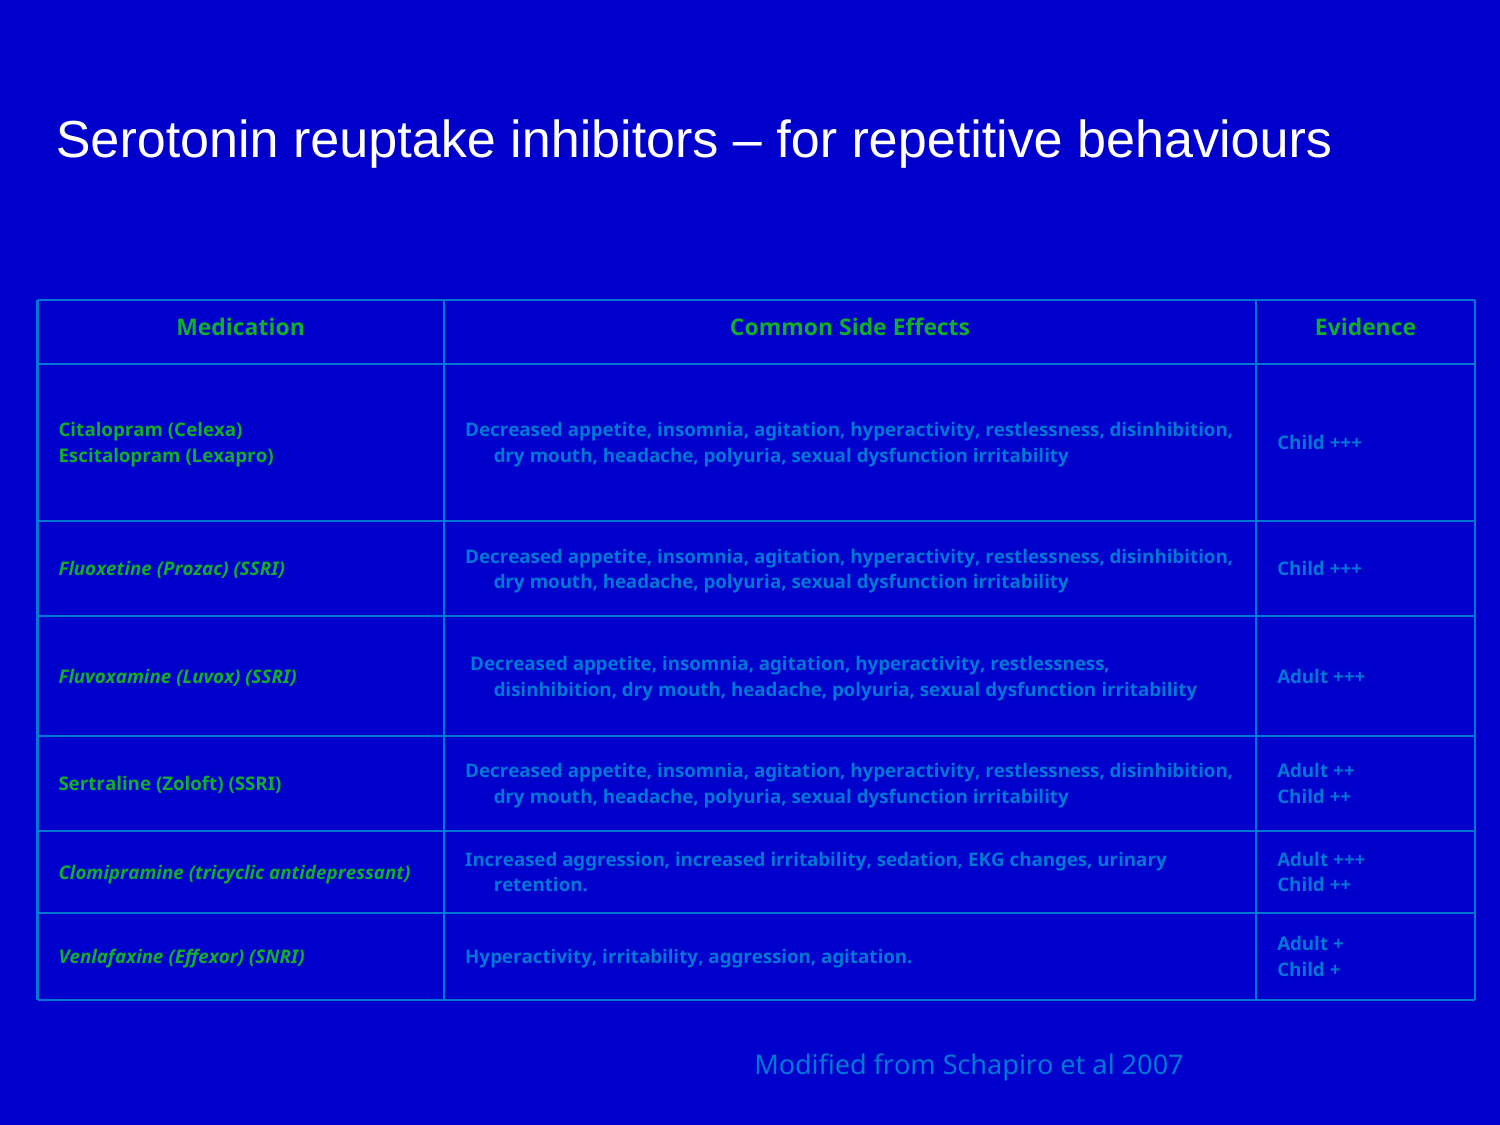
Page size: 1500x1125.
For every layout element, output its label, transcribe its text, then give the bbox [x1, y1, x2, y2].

text_box Hyperactivity, irritability, aggression, agitation. [445, 914, 1255, 999]
text_box Adult +++ [1257, 617, 1474, 735]
text_box Medication [39, 301, 443, 363]
text_box Evidence [1257, 301, 1474, 363]
text_box Adult +++ Child ++ [1257, 832, 1474, 912]
text_box Adult ++ Child ++ [1257, 737, 1474, 830]
text_box Sertraline (Zoloft) (SSRI) [39, 737, 443, 830]
text_box Child +++ [1257, 522, 1474, 615]
text_box Fluvoxamine (Luvox) (SSRI) [39, 617, 443, 735]
text_box Venlafaxine (Effexor) (SNRI) [39, 914, 443, 999]
text_box Clomipramine (tricyclic antidepressant) [39, 832, 443, 912]
text_box Decreased appetite, insomnia, agitation, hyperactivity, restlessness, disinhibition, dry mouth, headache, polyuria, sexual dysfunction irritability [445, 365, 1255, 520]
text_box Fluoxetine (Prozac) (SSRI) [39, 522, 443, 615]
text_box Modified from Schapiro et al 2007 [733, 1034, 1450, 1093]
text_box Decreased appetite, insomnia, agitation, hyperactivity, restlessness, disinhibition, dry mouth, headache, polyuria, sexual dysfunction irritability [445, 522, 1255, 615]
text_box Common Side Effects [445, 301, 1255, 363]
text_box Adult + Child + [1257, 914, 1474, 999]
text_box Citalopram (Celexa) Escitalopram (Lexapro) [39, 365, 443, 520]
text_box Increased aggression, increased irritability, sedation, EKG changes, urinary retention. [445, 832, 1255, 912]
text_box Decreased appetite, insomnia, agitation, hyperactivity, restlessness, disinhibition, dry mouth, headache, polyuria, sexual dysfunction irritability [445, 737, 1255, 830]
text_box Serotonin reuptake inhibitors – for repetitive behaviours [34, 99, 1500, 180]
text_box Child +++ [1257, 365, 1474, 520]
text_box Decreased appetite, insomnia, agitation, hyperactivity, restlessness, disinhibition, dry mouth, headache, polyuria, sexual dysfunction irritability [445, 617, 1255, 735]
